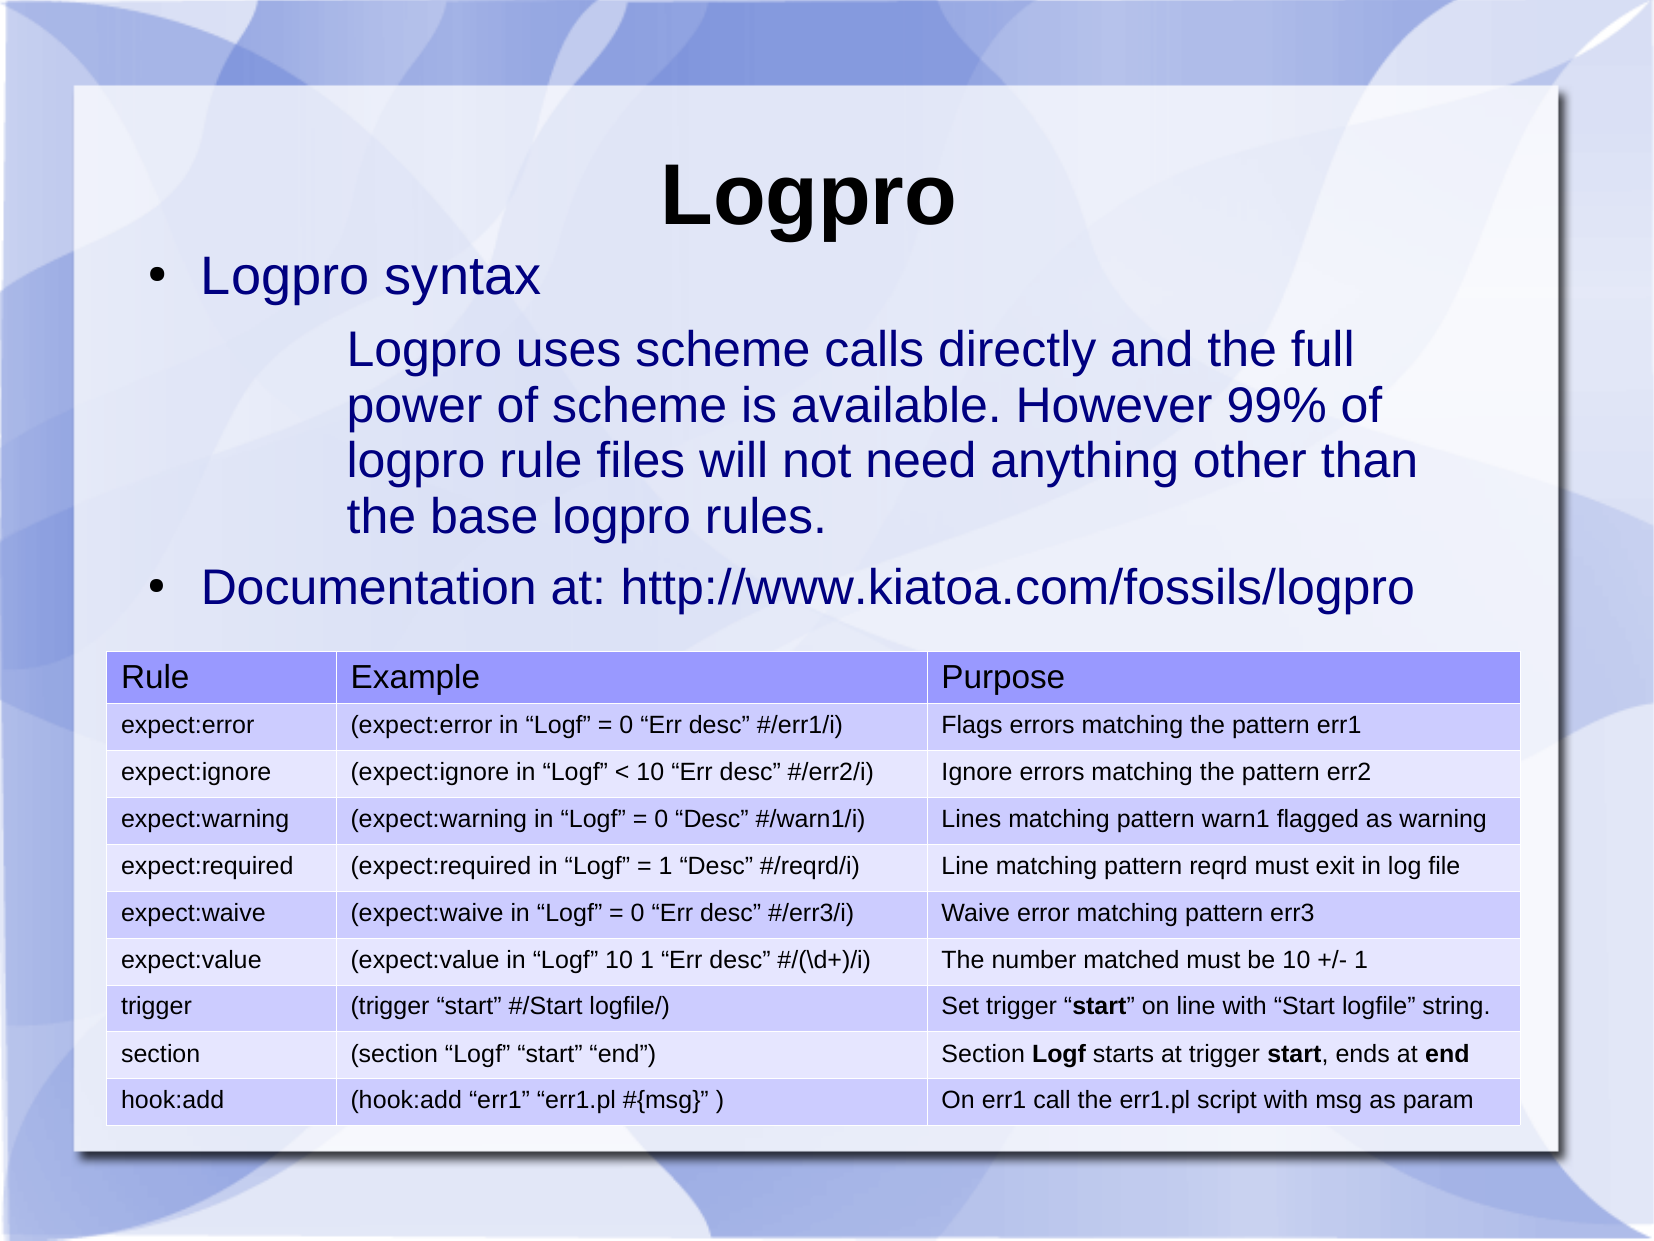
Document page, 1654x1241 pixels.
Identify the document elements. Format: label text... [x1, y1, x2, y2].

table_cell (expect:error in “Logf” = 0 “Err desc” #/err1/i) [337, 704, 927, 750]
table_cell Section Logf starts at trigger start, ends at end [928, 1032, 1520, 1078]
table_cell The number matched must be 10 +/- 1 [928, 939, 1520, 985]
list Logpro syntax Logpro uses scheme calls directly and the full power of scheme is available. However 99% of logpro rule files will not need anything other than the base logpro rules. Documentation at: http://www.kiatoa.com/fossils/logpro [129, 245, 1489, 616]
table_cell (hook:add “err1” “err1.pl #{msg}” ) [337, 1079, 927, 1125]
title Logpro [82, 90, 1536, 298]
table_cell Line matching pattern reqrd must exit in log file [928, 845, 1520, 891]
table_cell Flags errors matching the pattern err1 [928, 704, 1520, 750]
table_cell (expect:warning in “Logf” = 0 “Desc” #/warn1/i) [337, 798, 927, 844]
table_header Purpose [928, 652, 1520, 703]
table_cell expect:ignore [107, 751, 336, 797]
table_cell (expect:waive in “Logf” = 0 “Err desc” #/err3/i) [337, 892, 927, 938]
picture [0, 0, 1654, 1241]
table_header Rule [107, 652, 336, 703]
table_cell Ignore errors matching the pattern err2 [928, 751, 1520, 797]
table_cell trigger [107, 986, 336, 1031]
table_cell expect:waive [107, 892, 336, 938]
table_cell (expect:value in “Logf” 10 1 “Err desc” #/(\d+)/i) [337, 939, 927, 985]
table_cell (trigger “start” #/Start logfile/) [337, 986, 927, 1031]
table_cell Waive error matching pattern err3 [928, 892, 1520, 938]
table_cell (expect:required in “Logf” = 1 “Desc” #/reqrd/i) [337, 845, 927, 891]
table_cell expect:warning [107, 798, 336, 844]
table_cell expect:error [107, 704, 336, 750]
table_cell On err1 call the err1.pl script with msg as param [928, 1079, 1520, 1125]
table_cell Lines matching pattern warn1 flagged as warning [928, 798, 1520, 844]
table_cell section [107, 1032, 336, 1078]
table_cell Set trigger “start” on line with “Start logfile” string. [928, 986, 1520, 1031]
table_cell (section “Logf” “start” “end”) [337, 1032, 927, 1078]
table_cell expect:required [107, 845, 336, 891]
table_header Example [337, 652, 927, 703]
table_cell hook:add [107, 1079, 336, 1125]
table_cell expect:value [107, 939, 336, 985]
table_cell (expect:ignore in “Logf” < 10 “Err desc” #/err2/i) [337, 751, 927, 797]
